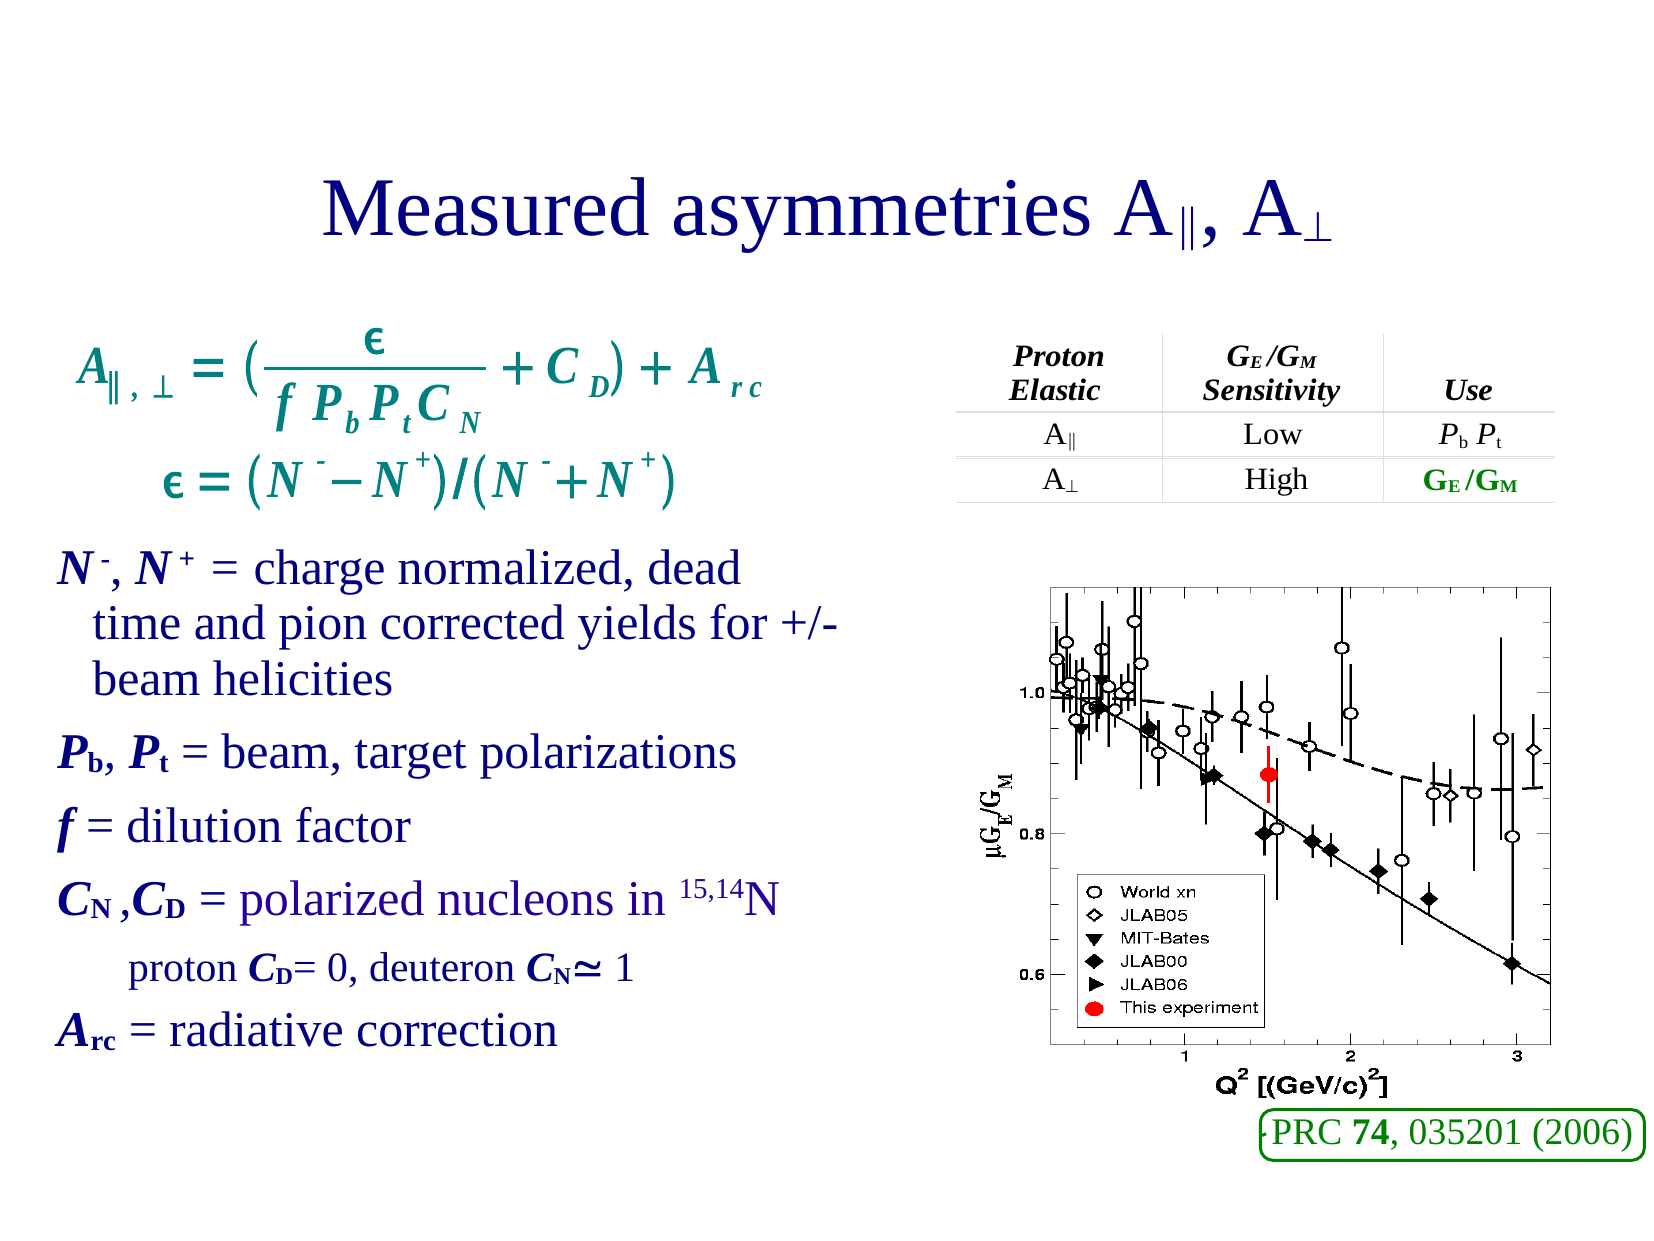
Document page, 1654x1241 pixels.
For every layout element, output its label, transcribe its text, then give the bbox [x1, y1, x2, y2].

picture [975, 575, 1595, 1109]
chart [956, 333, 1556, 556]
chart [60, 300, 775, 512]
list N -, N + = charge normalized, dead time and pion corrected yields for +/- beam helicities Pb, Pt = beam, target polarizations f = dilution factor CN ,CD = polarized nucleons in 15,14N proton CD= 0, deuteron CN≃ 1 Arc = radiative correction [0, 540, 841, 1171]
title Measured asymmetries A∥, A⊥ [121, 103, 1533, 311]
text_box PRC 74, 035201 (2006) [1260, 1109, 1645, 1161]
